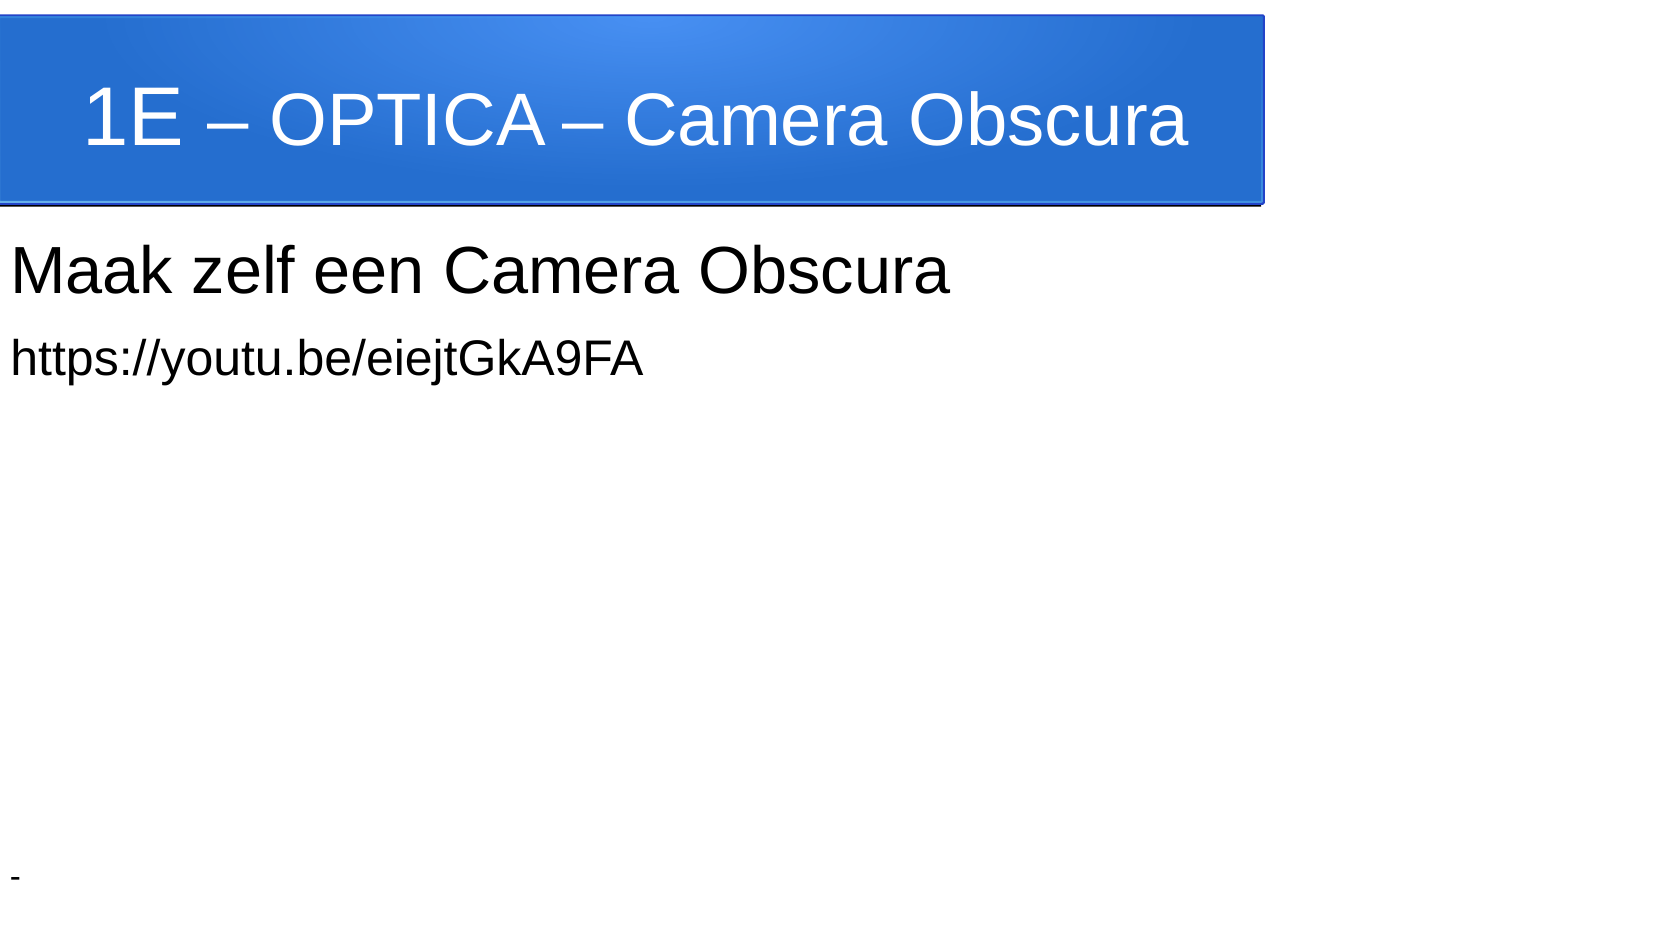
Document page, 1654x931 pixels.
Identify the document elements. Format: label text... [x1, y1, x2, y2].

title 1E – OPTICA – Camera Obscura [82, 35, 1292, 189]
subtitle Maak zelf een Camera Obscura https://youtu.be/eiejtGkA9FA [10, 236, 1631, 922]
